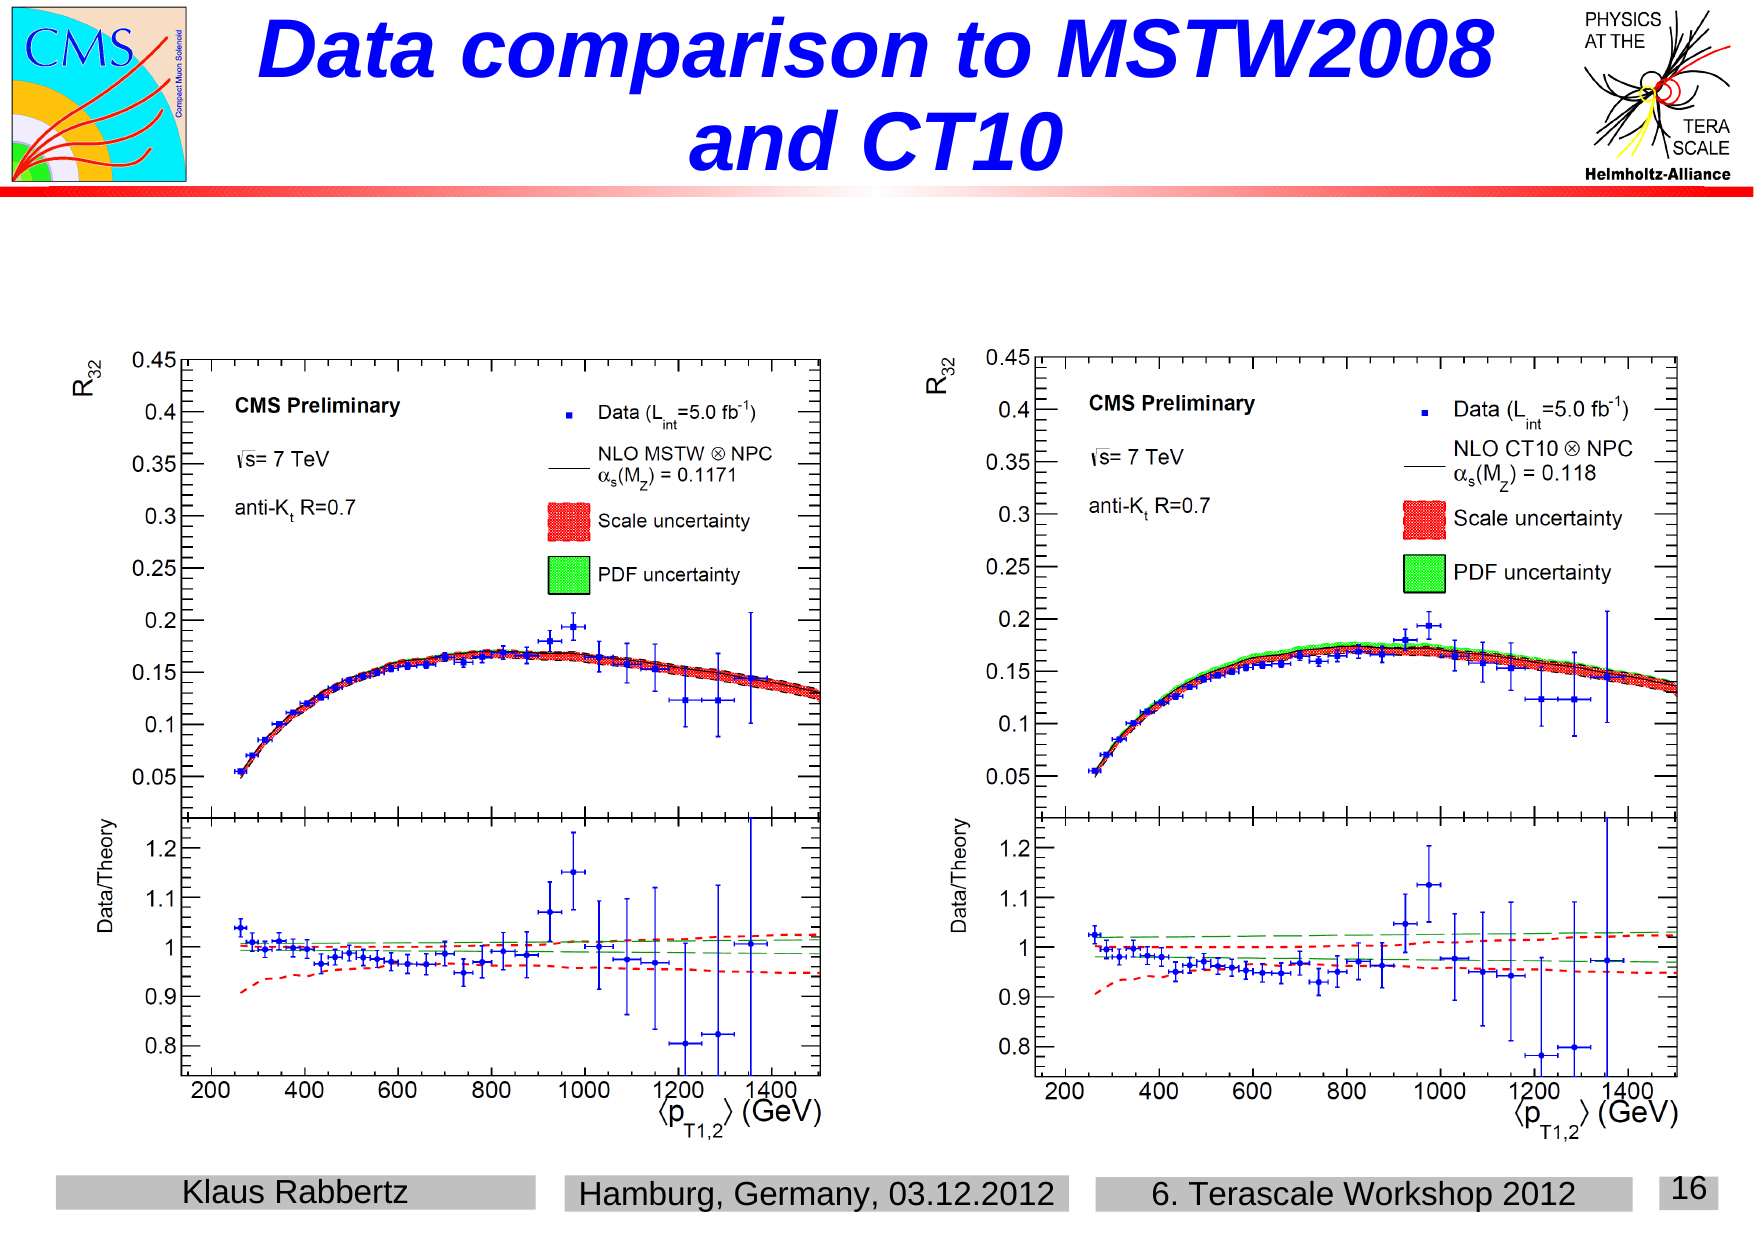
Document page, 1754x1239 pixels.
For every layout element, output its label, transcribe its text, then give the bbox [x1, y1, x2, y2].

picture [61, 349, 834, 1147]
picture [917, 342, 1681, 1147]
title Data comparison to MSTW2008 and CT10 [197, 2, 1556, 189]
picture [11, 6, 187, 182]
picture [1570, 3, 1744, 191]
